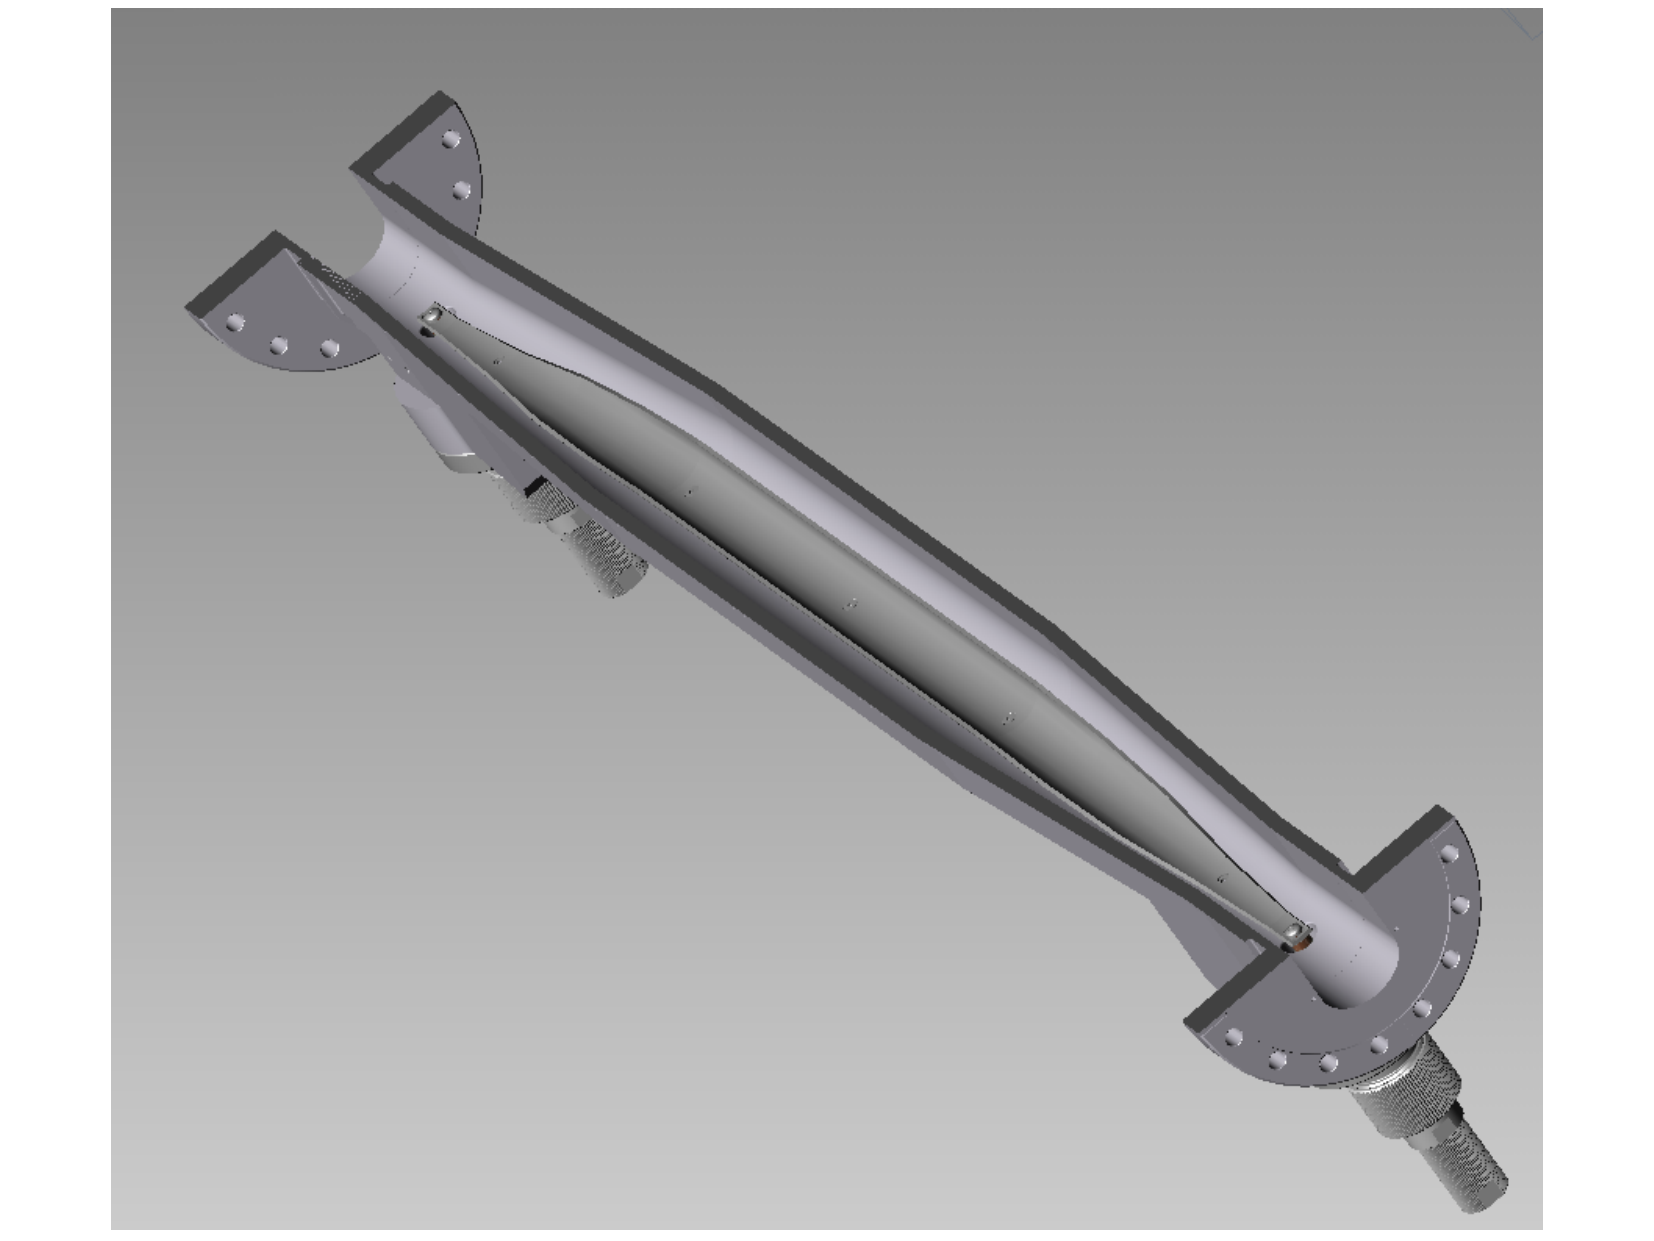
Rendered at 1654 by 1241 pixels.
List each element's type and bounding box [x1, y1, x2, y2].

picture [111, 8, 1543, 1230]
